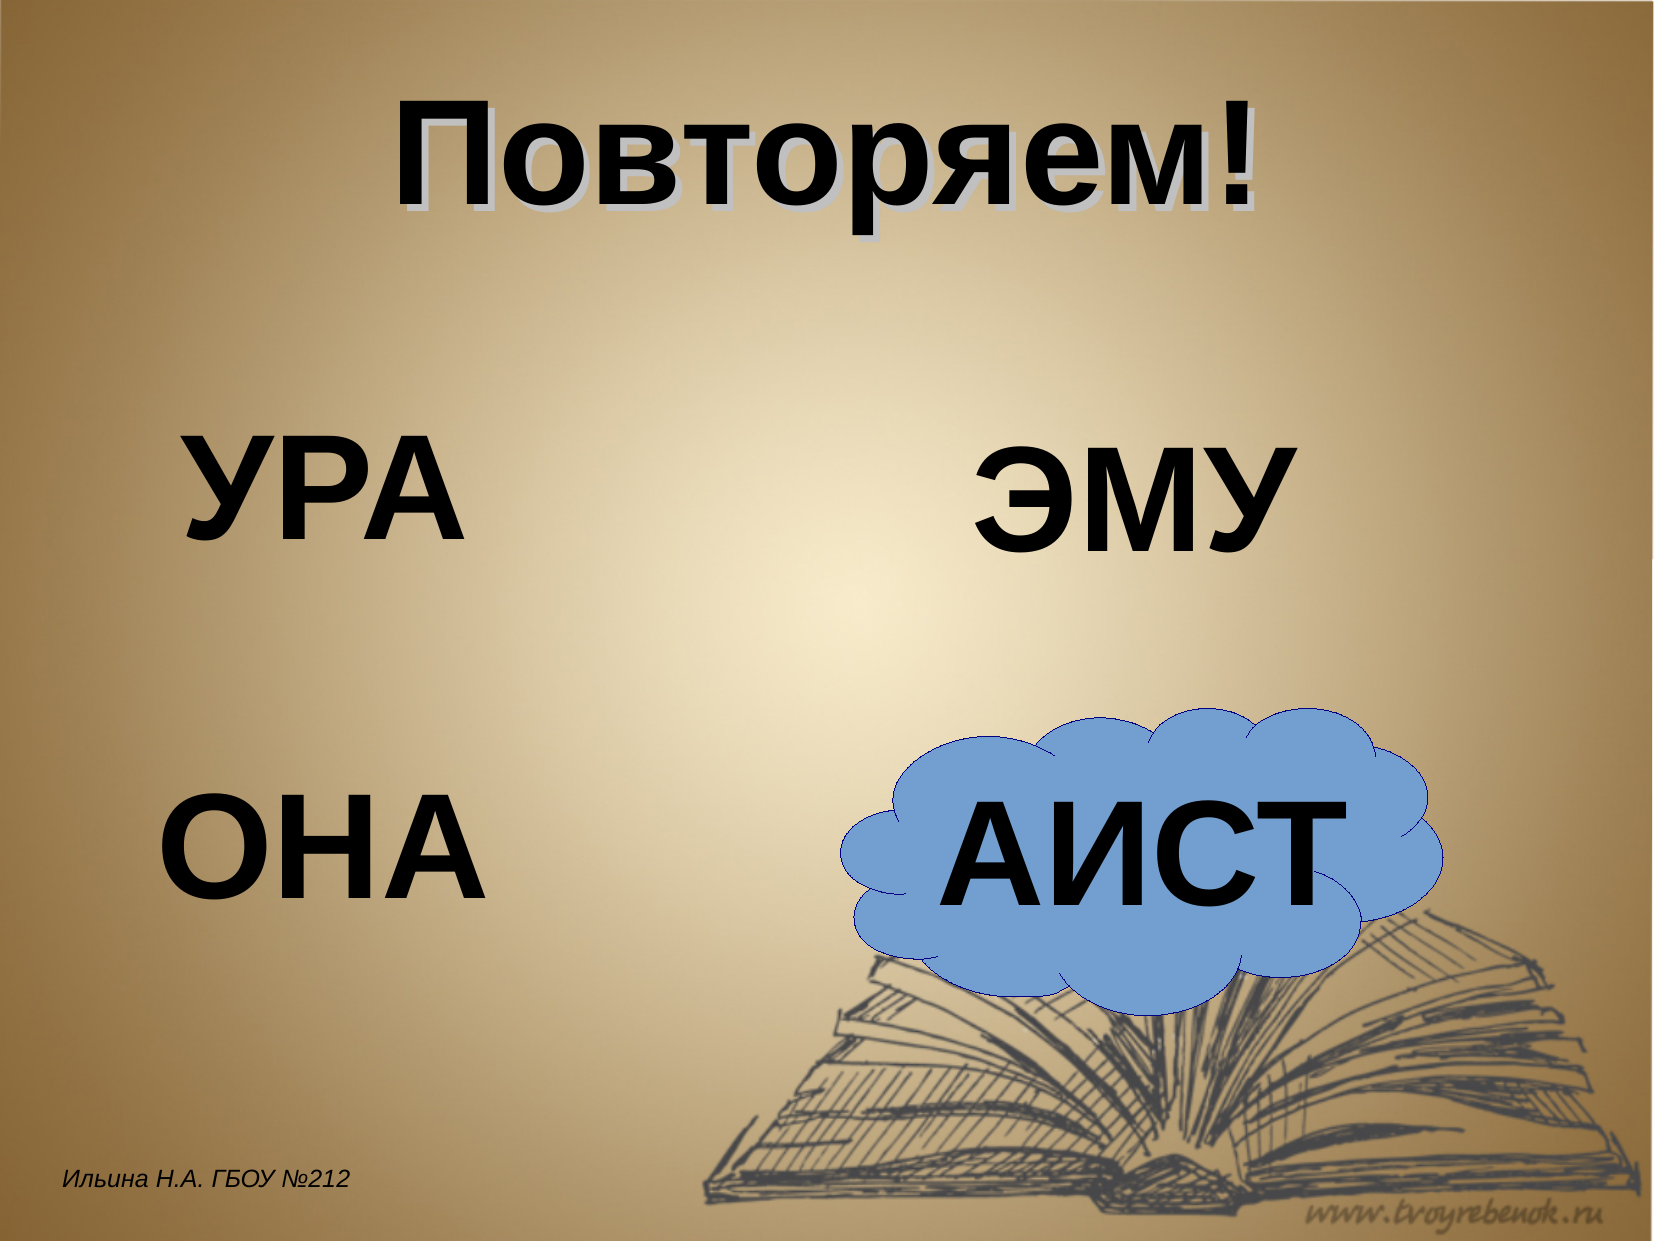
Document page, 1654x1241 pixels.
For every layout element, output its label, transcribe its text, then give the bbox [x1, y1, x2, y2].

title Повторяем! [82, 49, 1571, 257]
text_box УРА [165, 396, 615, 579]
text_box ЭМУ [956, 408, 1406, 591]
text_box ОНА [141, 755, 591, 939]
text_box Ильина Н.А. ГБОУ №212 [47, 1157, 626, 1201]
text_box [840, 708, 1444, 1016]
text_box АИСТ [921, 762, 1371, 945]
picture [0, 0, 1654, 1241]
